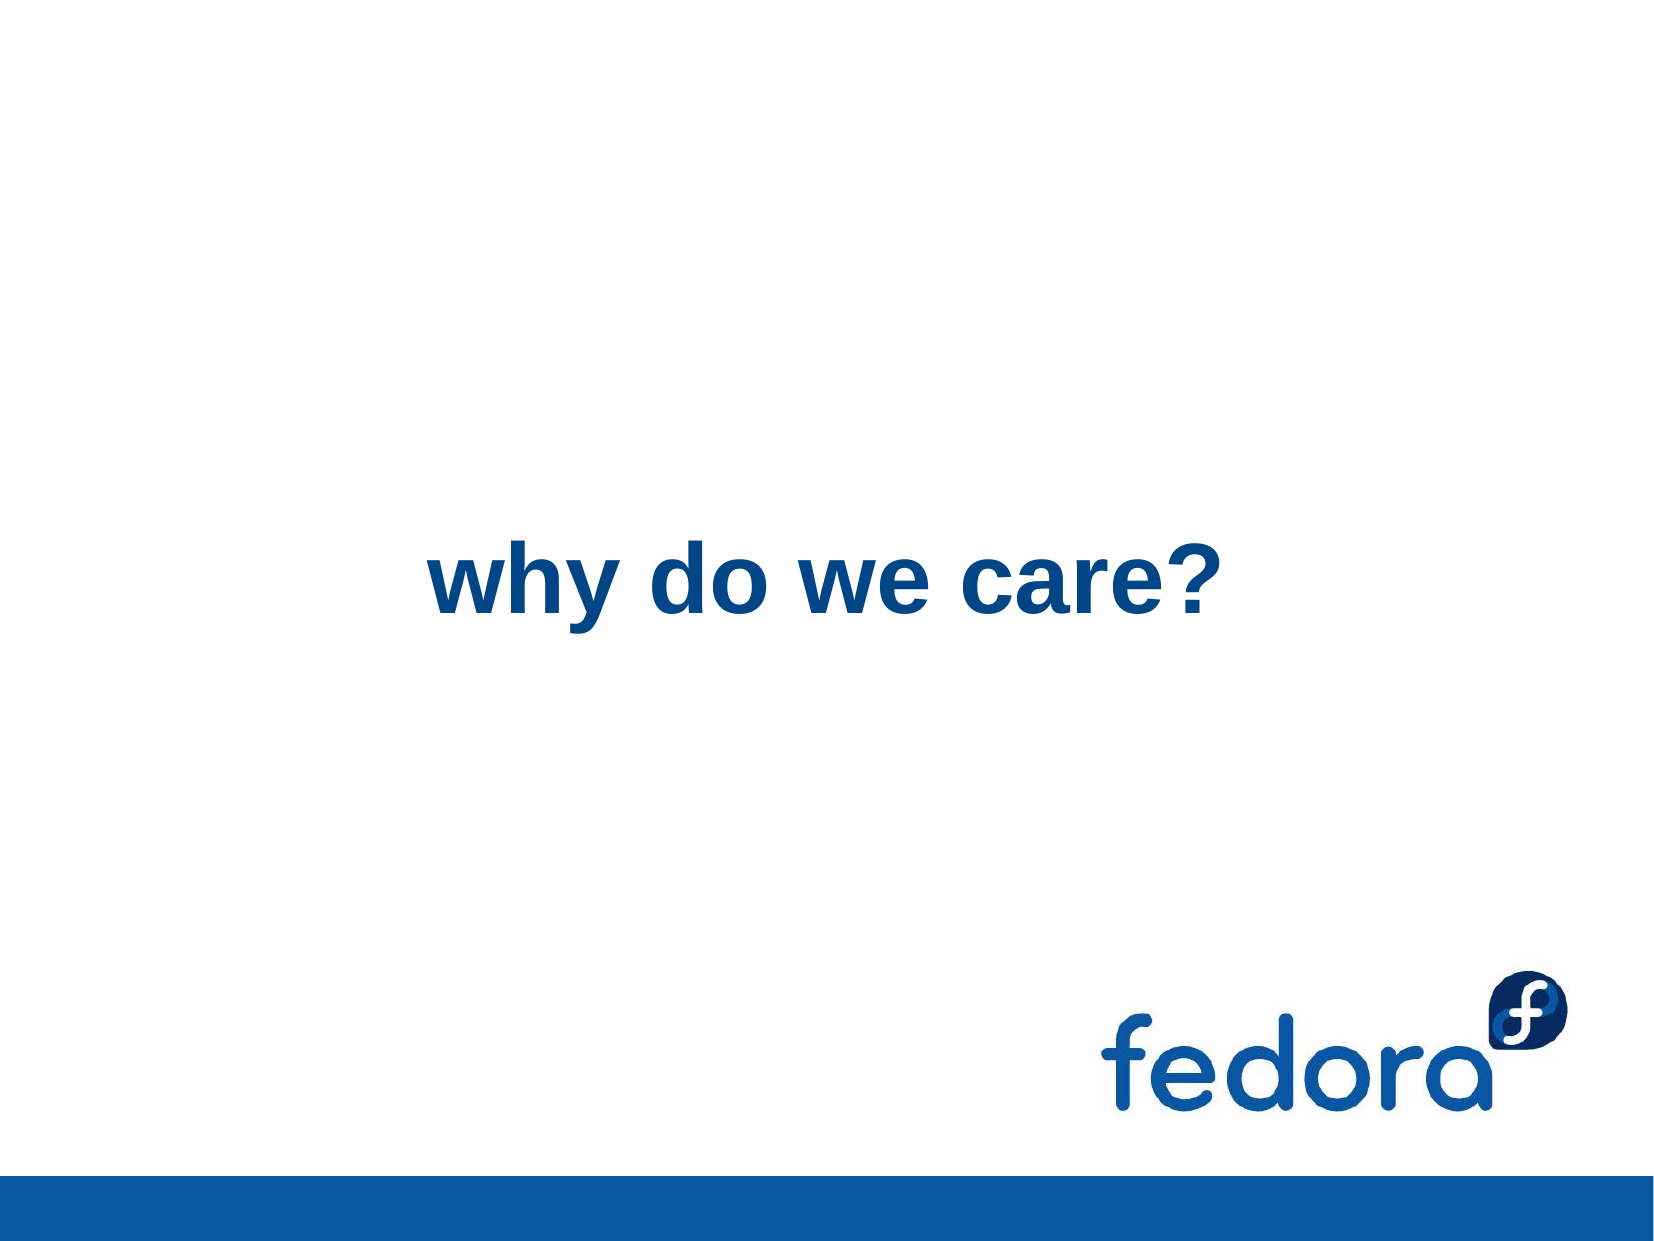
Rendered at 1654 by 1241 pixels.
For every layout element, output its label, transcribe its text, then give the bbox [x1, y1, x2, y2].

picture [0, 1176, 1654, 1241]
title why do we care? [82, 56, 1571, 1102]
picture [1087, 958, 1576, 1125]
